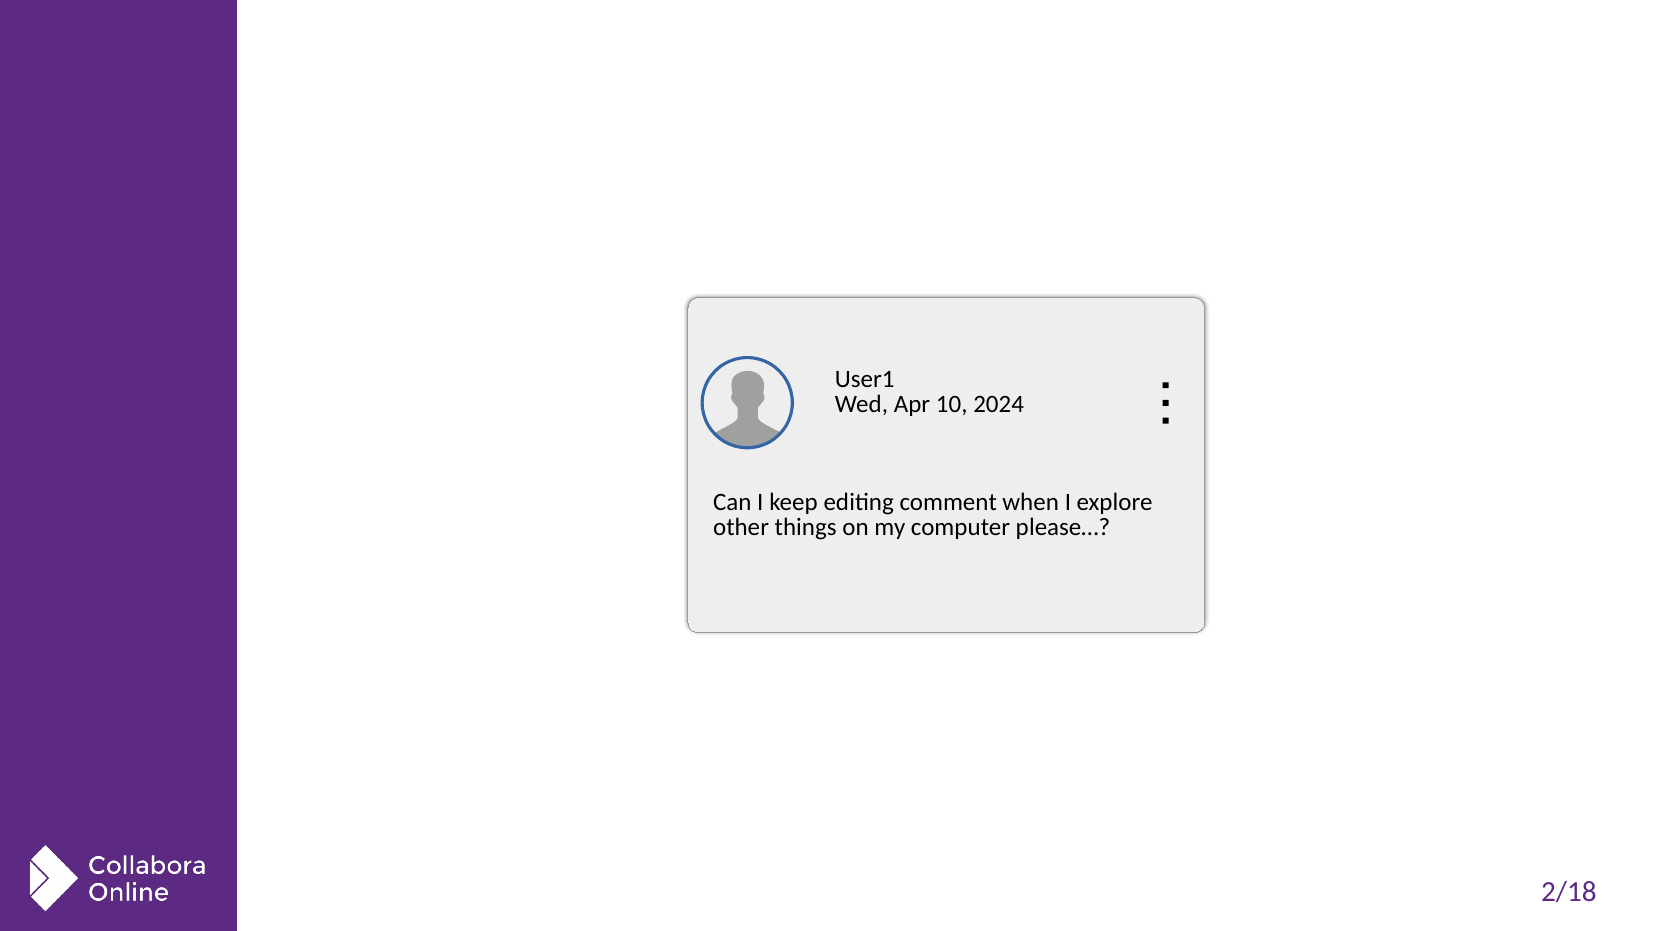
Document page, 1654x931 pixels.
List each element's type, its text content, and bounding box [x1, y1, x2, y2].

picture [25, 840, 209, 916]
text_box Can I keep editing comment when I explore other things on my computer please…? [698, 484, 1194, 602]
text_box [687, 297, 1205, 633]
text_box User1 Wed, Apr 10, 2024 [820, 361, 1132, 445]
